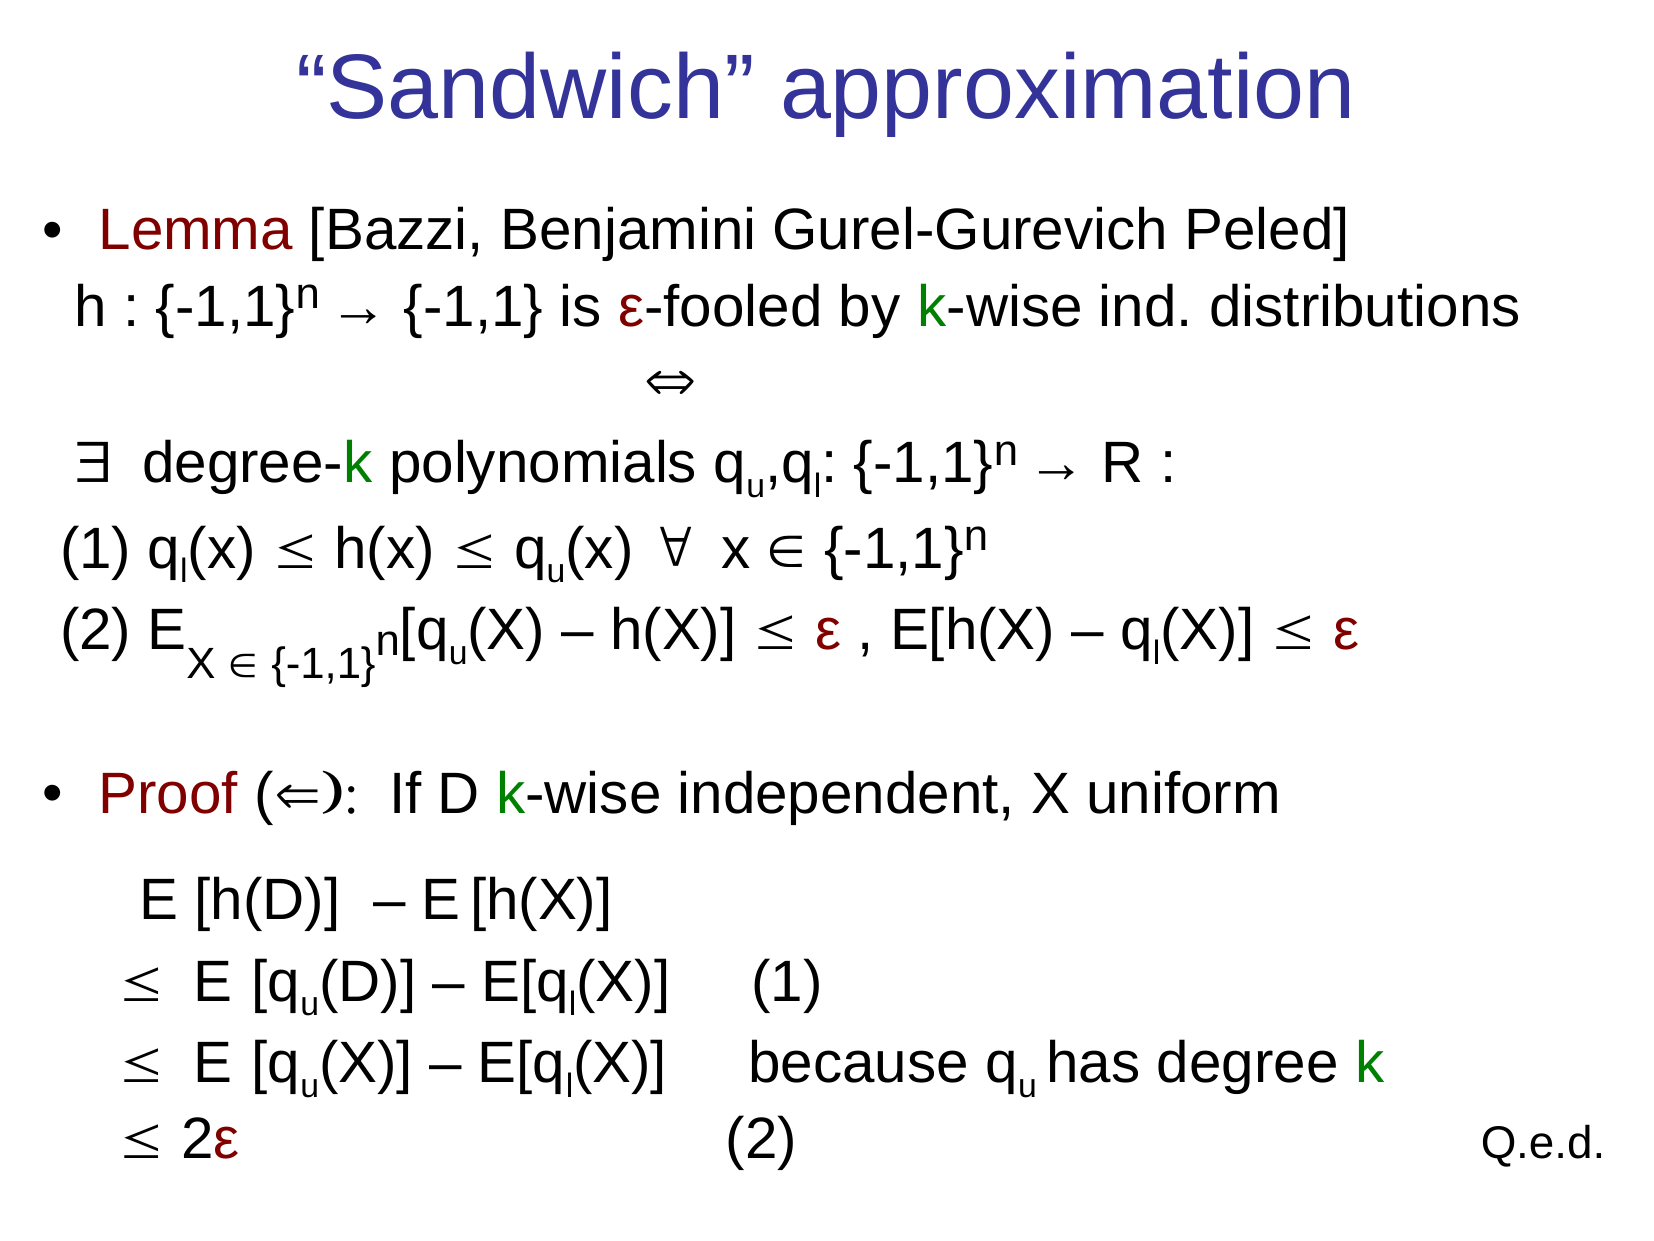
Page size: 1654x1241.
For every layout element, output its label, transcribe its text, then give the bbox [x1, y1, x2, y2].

title “Sandwich” approximation [124, 0, 1530, 277]
list Lemma [Bazzi, Benjamini Gurel-Gurevich Peled] h : {-1,1}n → {-1,1} is ε-fooled by k-wise ind. distributions   degree-k polynomials qu,ql: {-1,1}n → R : (1) ql(x)  h(x)  qu(x)  x  {-1,1}n (2) EX  {-1,1}n[qu(X) – h(X)]  ε , E[h(X) – ql(X)]  ε Proof (): If D k-wise independent, X uniform E [h(D)] – E [h(X)]  E [qu(D)] – E[ql(X)] (1)  E [qu(X)] – E[ql(X)] because qu has degree k  2ε (2) Q.e.d. [27, 116, 1654, 1241]
